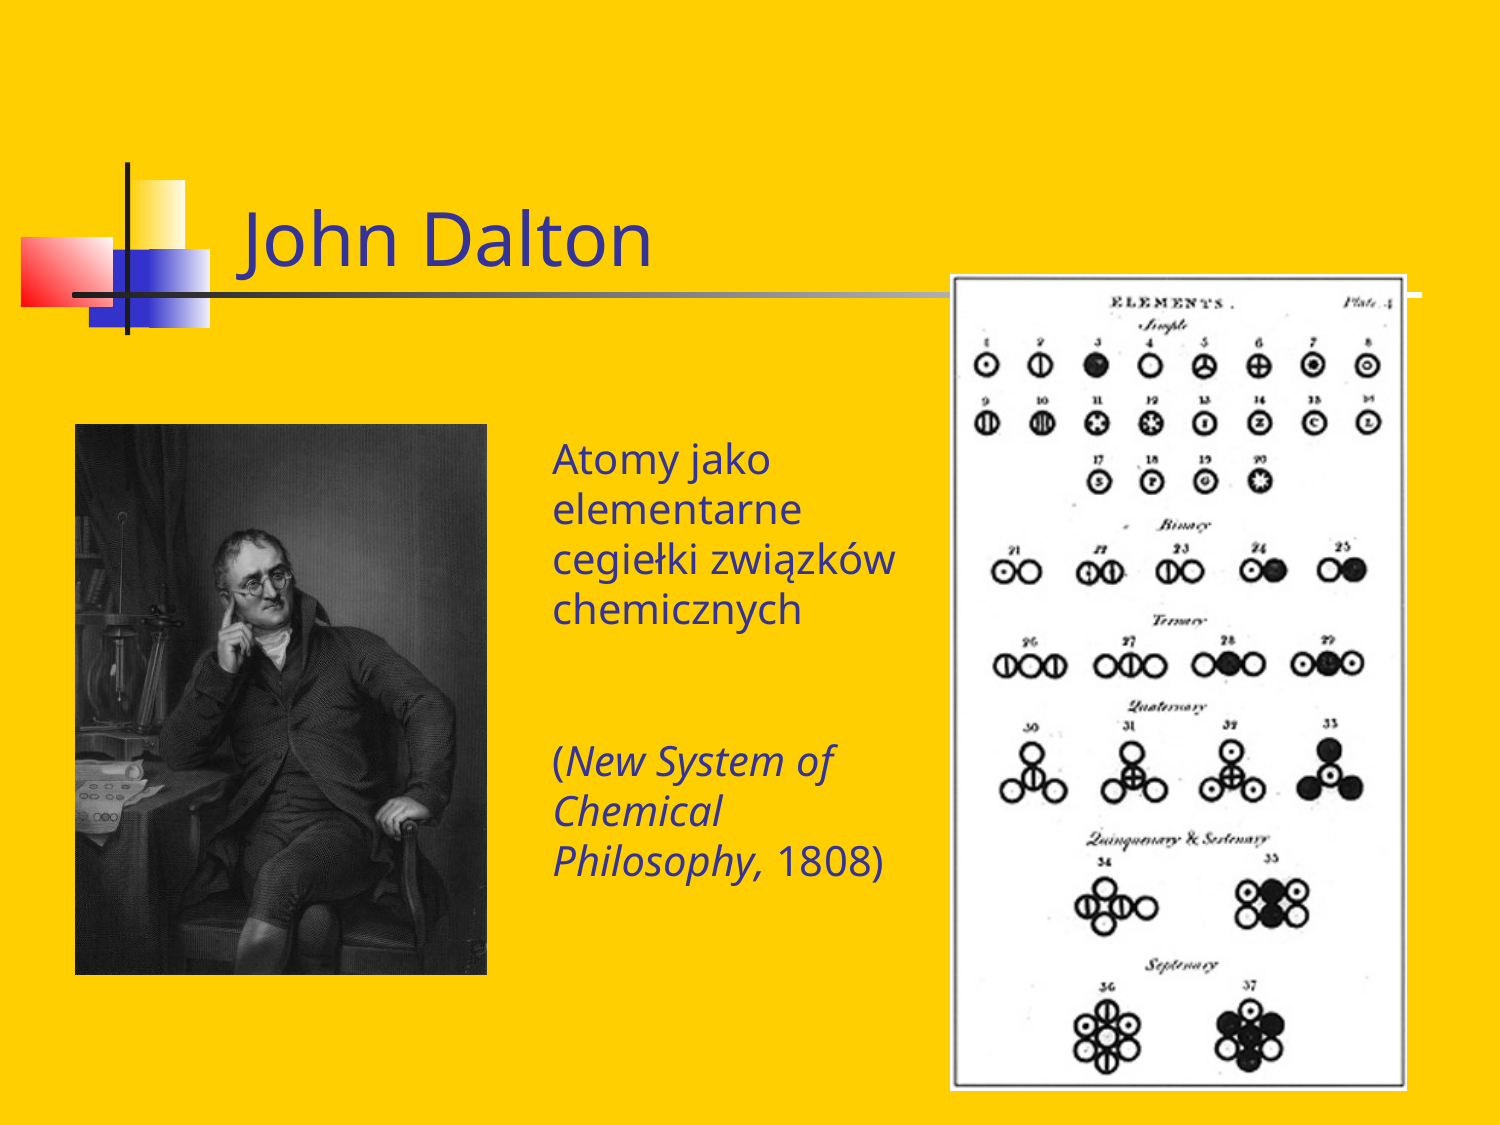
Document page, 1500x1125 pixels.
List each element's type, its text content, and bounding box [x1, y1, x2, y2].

picture [75, 424, 487, 976]
picture [950, 274, 1407, 1091]
title John Dalton [188, 101, 1468, 289]
text_box Atomy jako elementarne cegiełki związków chemicznych (New System of Chemical Philosophy, 1808) [537, 424, 938, 893]
